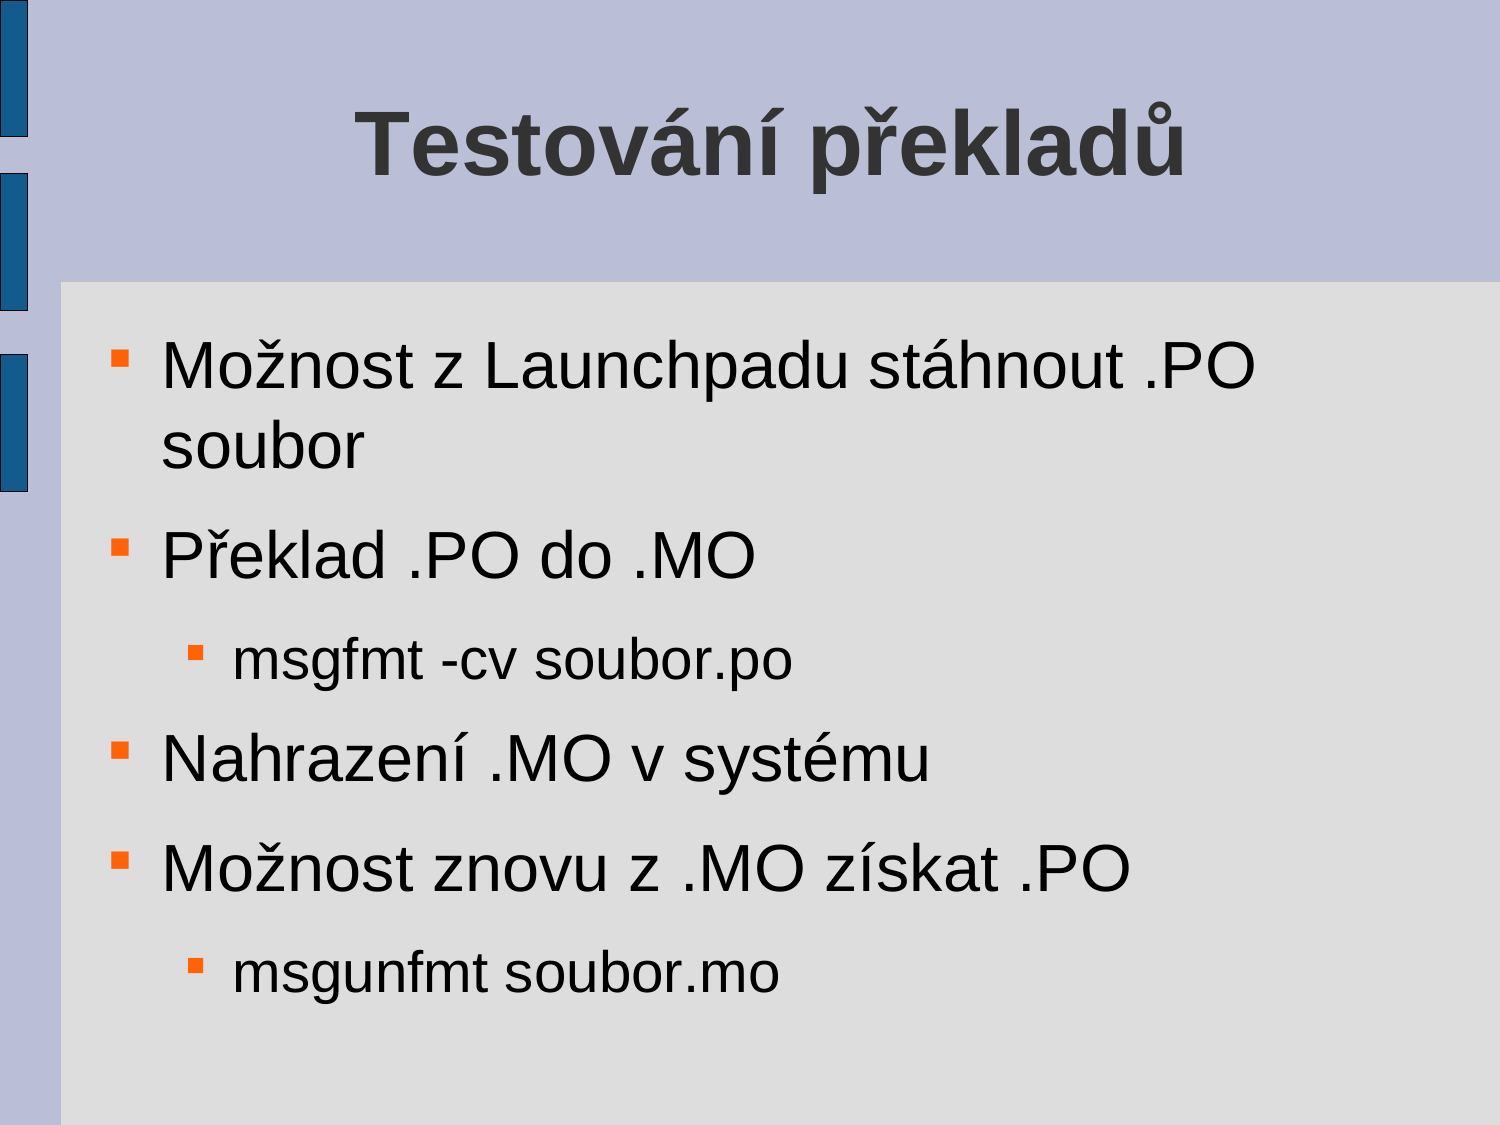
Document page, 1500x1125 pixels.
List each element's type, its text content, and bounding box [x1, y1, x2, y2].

list Možnost z Launchpadu stáhnout .PO soubor Překlad .PO do .MO msgfmt -cv soubor.po Nahrazení .MO v systému Možnost znovu z .MO získat .PO msgunfmt soubor.mo [76, 314, 1427, 1057]
title Testování překladů [75, 45, 1426, 233]
